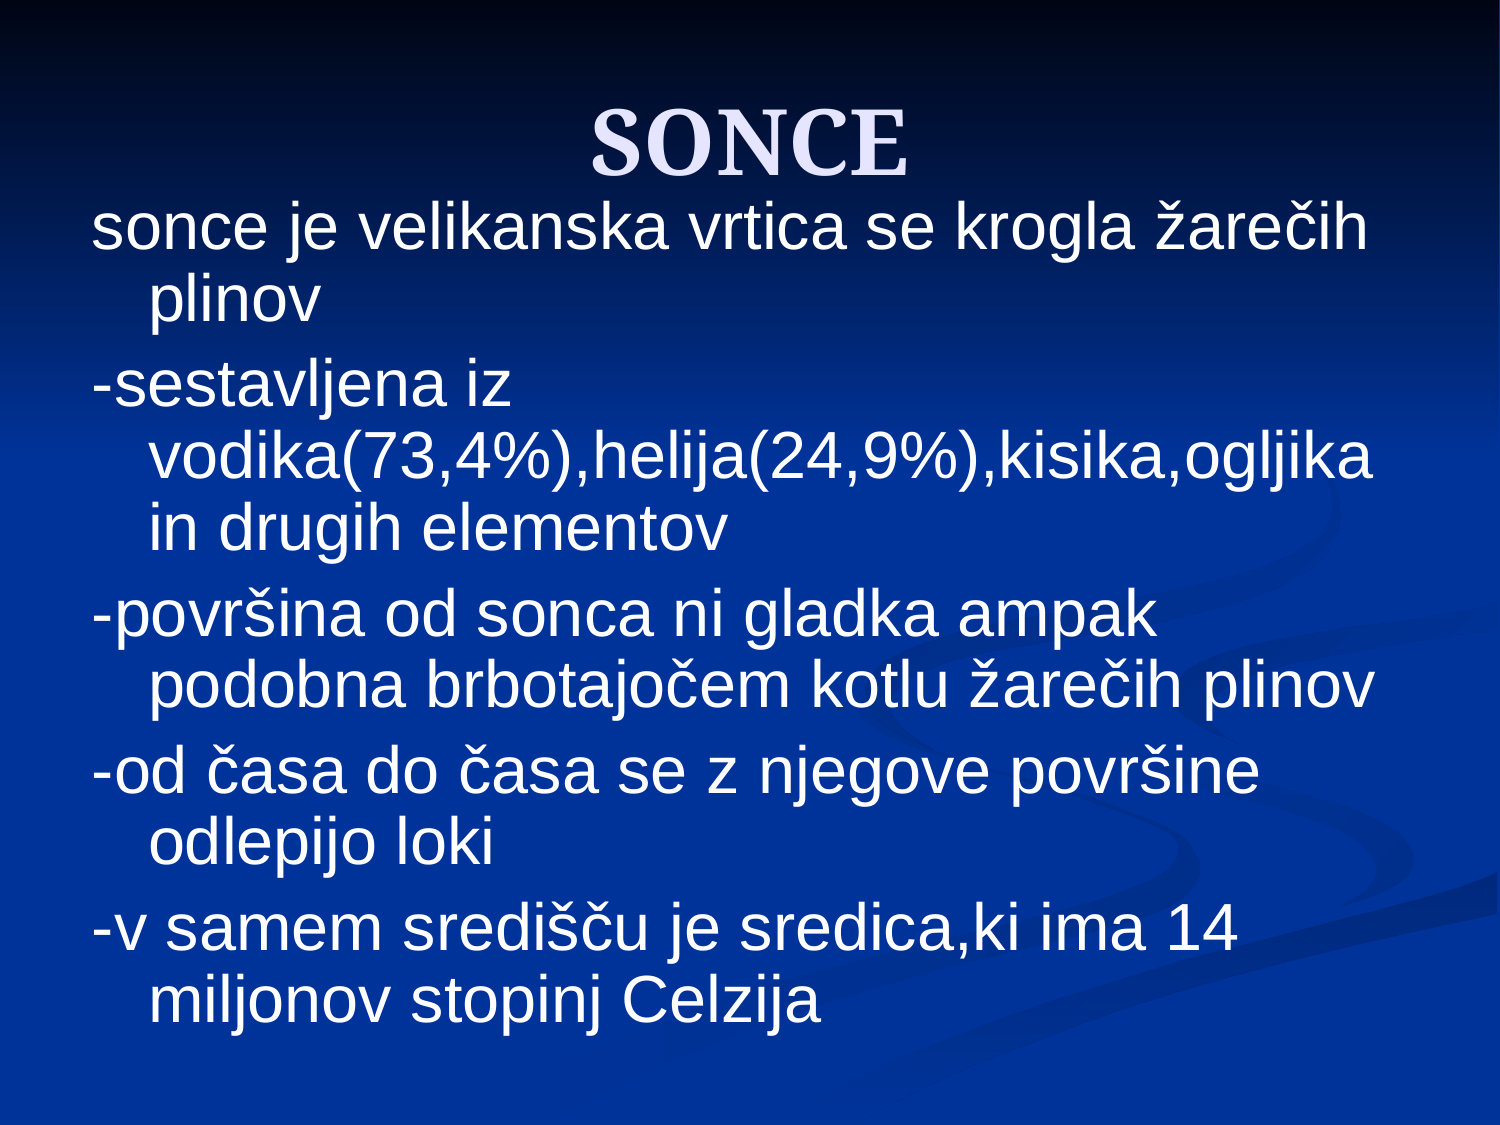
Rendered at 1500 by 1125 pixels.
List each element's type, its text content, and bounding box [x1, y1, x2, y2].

list sonce je velikanska vrtica se krogla žarečih plinov -sestavljena iz vodika(73,4%),helija(24,9%),kisika,ogljika in drugih elementov -površina od sonca ni gladka ampak podobna brbotajočem kotlu žarečih plinov -od časa do časa se z njegove površine odlepijo loki -v samem središču je sredica,ki ima 14 miljonov stopinj Celzija [76, 184, 1427, 927]
title SONCE [75, 45, 1425, 233]
